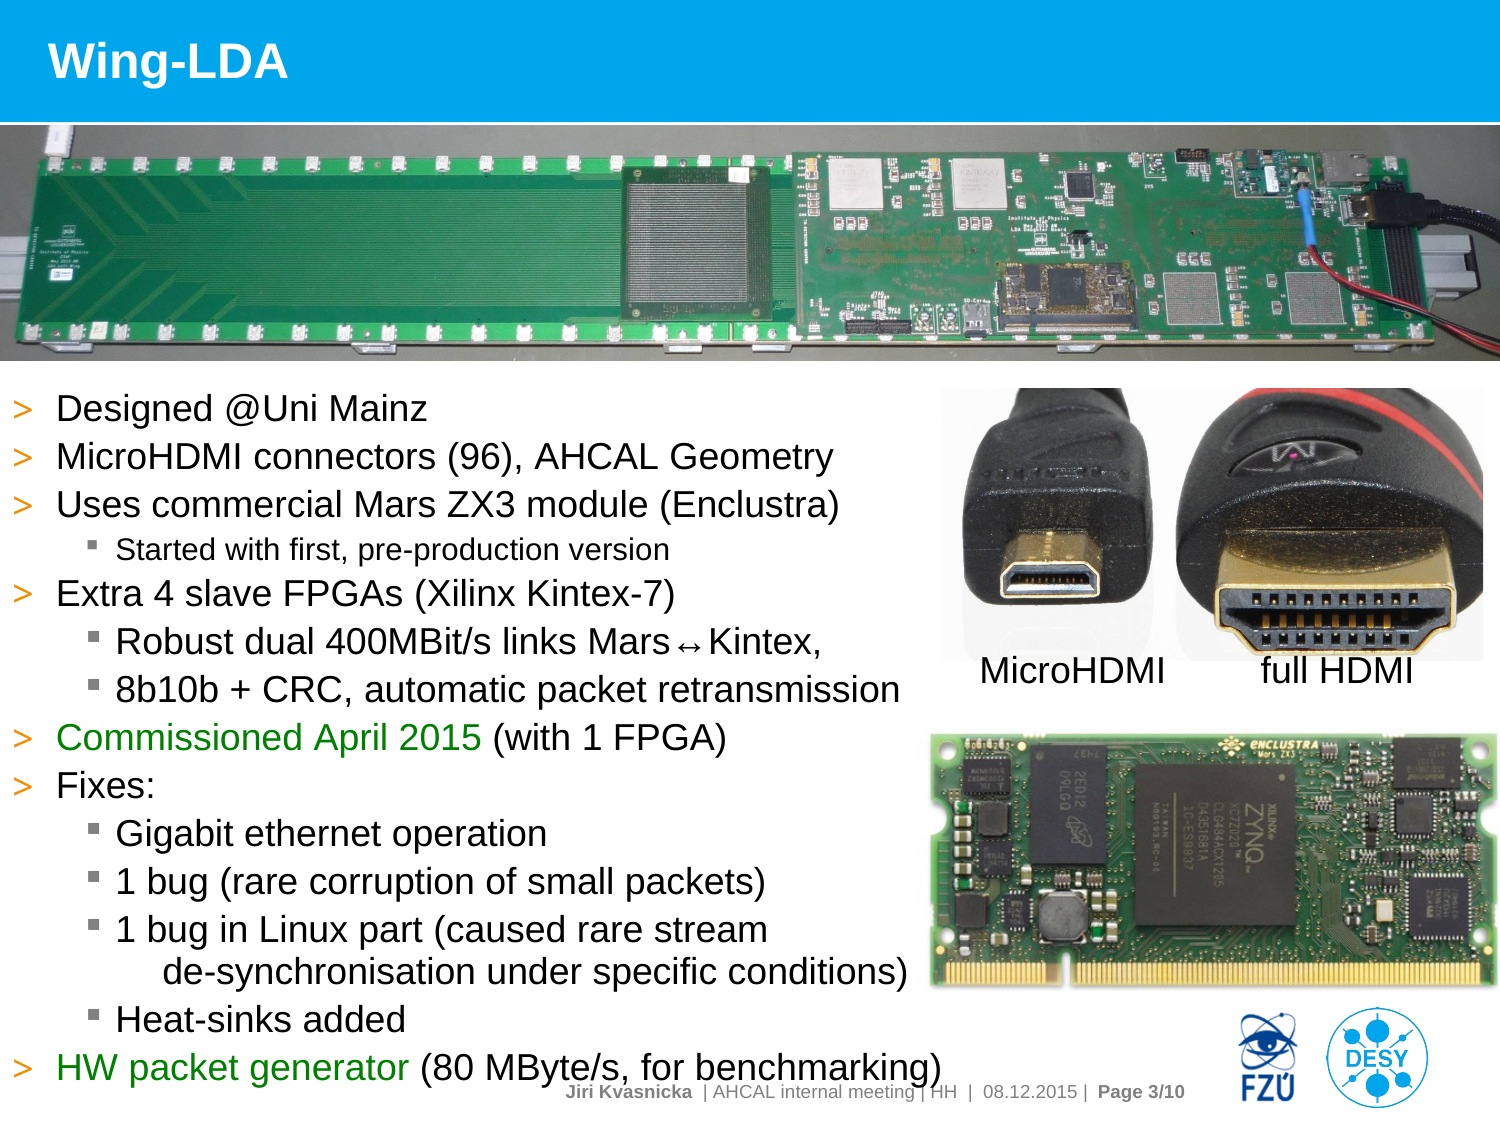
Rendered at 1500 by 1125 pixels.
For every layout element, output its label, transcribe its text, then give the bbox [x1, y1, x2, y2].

text_box MicroHDMI full HDMI [964, 642, 1429, 700]
title Wing-LDA [47, 16, 1446, 107]
picture [0, 125, 1500, 361]
picture [941, 388, 1484, 661]
list Designed @Uni Mainz MicroHDMI connectors (96), AHCAL Geometry Uses commercial Mars ZX3 module (Enclustra) Started with first, pre-production version Extra 4 slave FPGAs (Xilinx Kintex-7) Robust dual 400MBit/s links Mars↔Kintex, 8b10b + CRC, automatic packet retransmission Commissioned April 2015 (with 1 FPGA) Fixes: Gigabit ethernet operation 1 bug (rare corruption of small packets) 1 bug in Linux part (caused rare stream de-synchronisation under specific conditions) Heat-sinks added HW packet generator (80 MByte/s, for benchmarking) [12, 387, 1410, 1089]
picture [1410, 728, 1500, 991]
picture [1326, 1007, 1428, 1108]
picture [1215, 1089, 1321, 1110]
